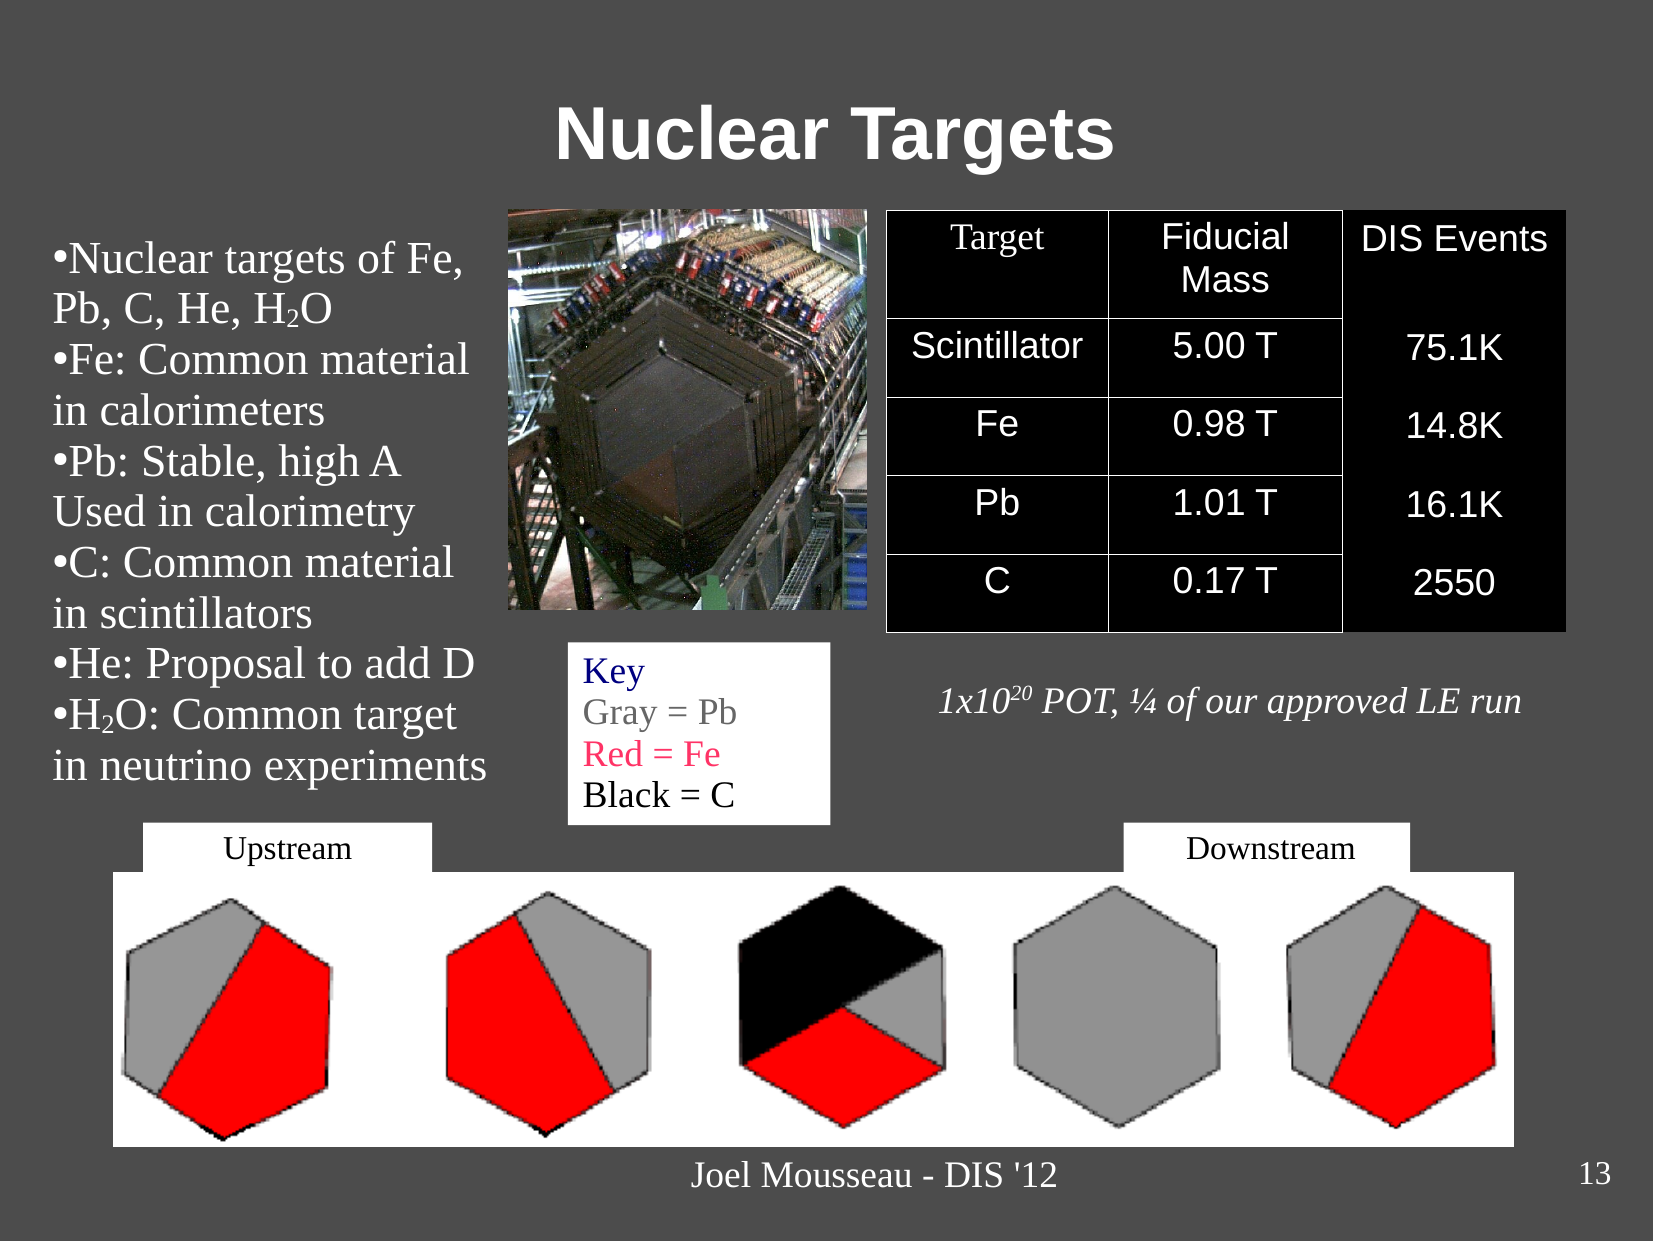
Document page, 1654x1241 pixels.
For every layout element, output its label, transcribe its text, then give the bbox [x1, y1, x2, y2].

table_cell Fe [887, 398, 1108, 475]
picture [508, 209, 867, 610]
text_box Upstream [143, 822, 433, 875]
table_header Fiducial Mass [1109, 211, 1342, 318]
text_box Nuclear targets of Fe, Pb, C, He, H2O Fe: Common material in calorimeters Pb: Stable, high A Used in calorimetry C: Common material in scintillators He: Proposal to add D H2O: Common target in neutrino experiments [37, 225, 509, 849]
table_cell 2550 [1343, 554, 1566, 632]
table_header DIS Events [1343, 210, 1566, 318]
text_box 1x1020 POT, ¼ of our approved LE run [922, 672, 1554, 731]
table_cell C [887, 555, 1108, 632]
table_cell 0.17 T [1109, 555, 1342, 632]
table_cell 5.00 T [1109, 319, 1342, 397]
table_cell Scintillator [887, 319, 1108, 397]
table_cell 16.1K [1343, 475, 1566, 554]
table_cell Pb [887, 476, 1108, 554]
text_box Key Gray = Pb Red = Fe Black = C [567, 642, 831, 826]
picture [113, 872, 1514, 1148]
table_cell 1.01 T [1109, 476, 1342, 554]
table_cell 0.98 T [1109, 398, 1342, 475]
text_box Downstream [1123, 822, 1411, 876]
table_header Target [887, 211, 1108, 318]
title Nuclear Targets [91, 37, 1580, 230]
table_cell 75.1K [1343, 318, 1566, 397]
table_cell 14.8K [1343, 397, 1566, 475]
